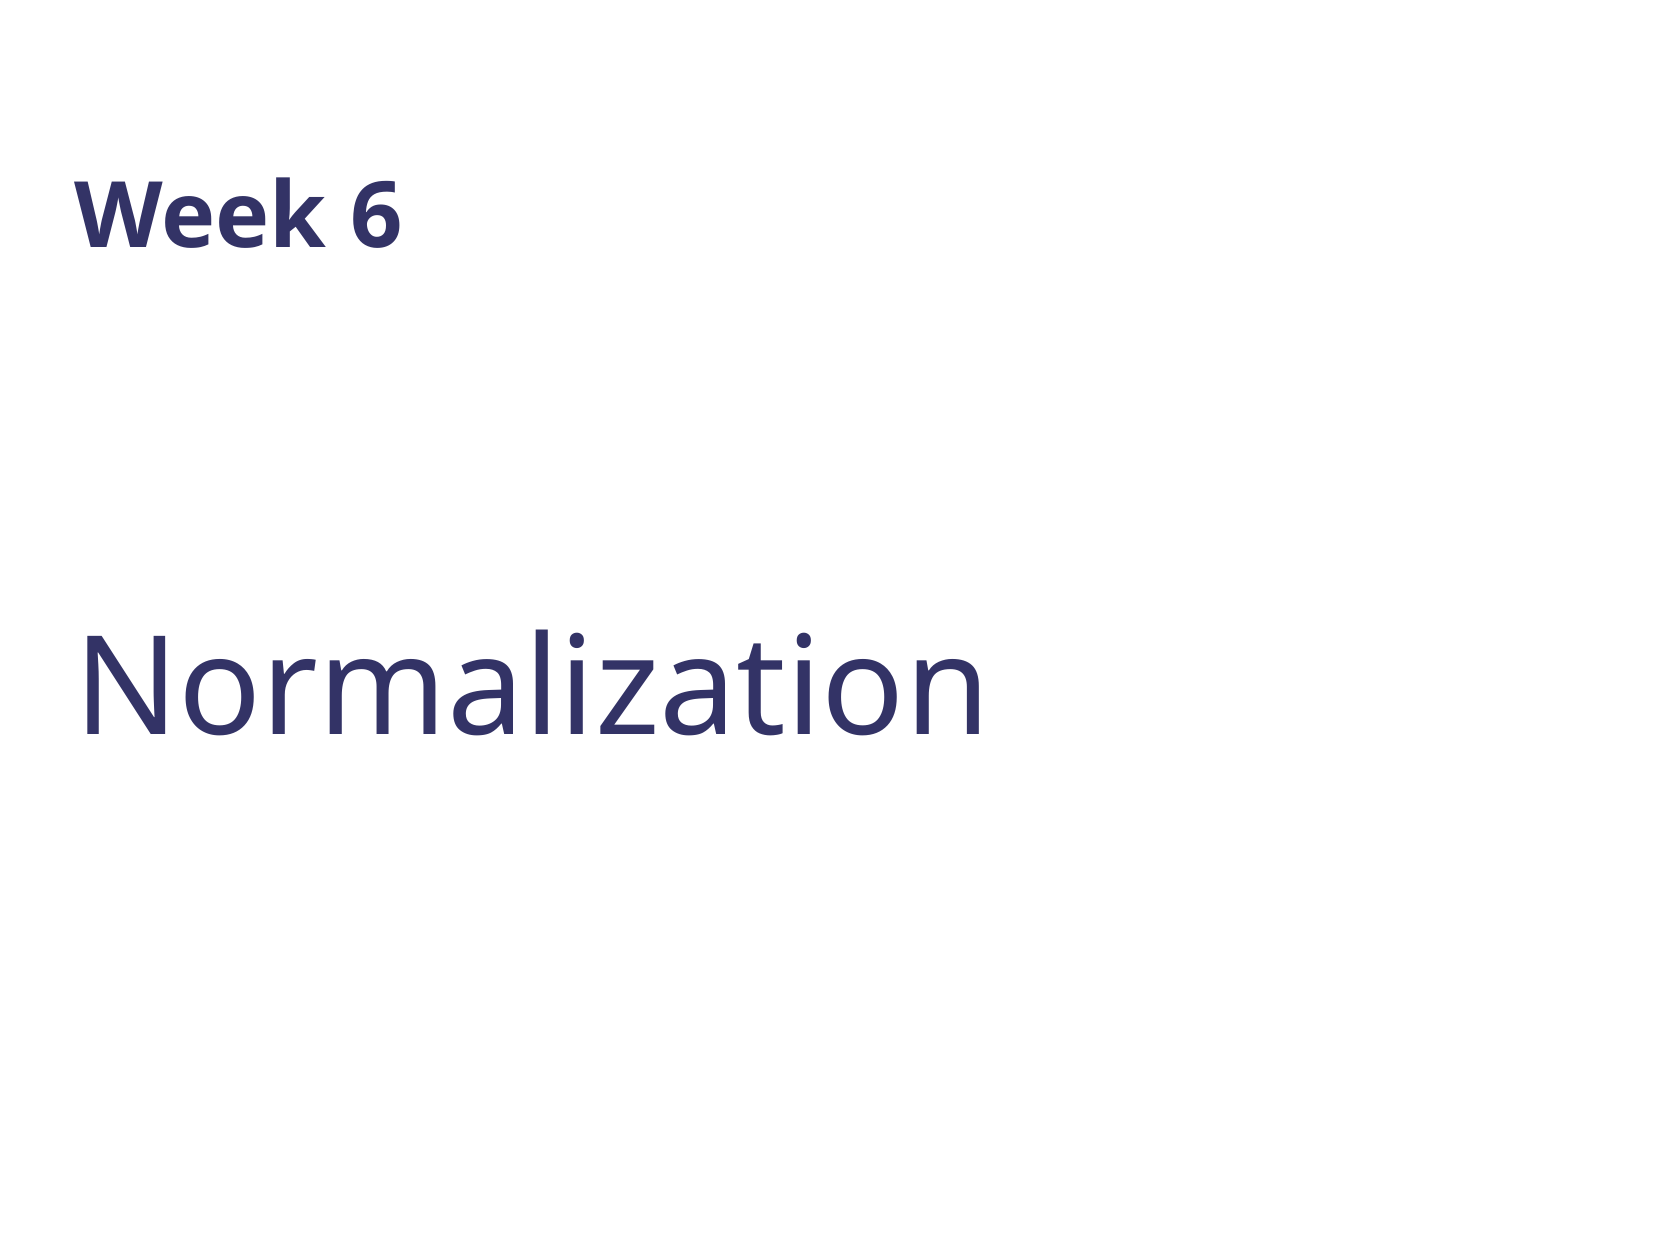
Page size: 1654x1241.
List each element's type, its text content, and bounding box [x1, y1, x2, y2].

title Week 6 Normalization [74, 150, 1651, 1163]
